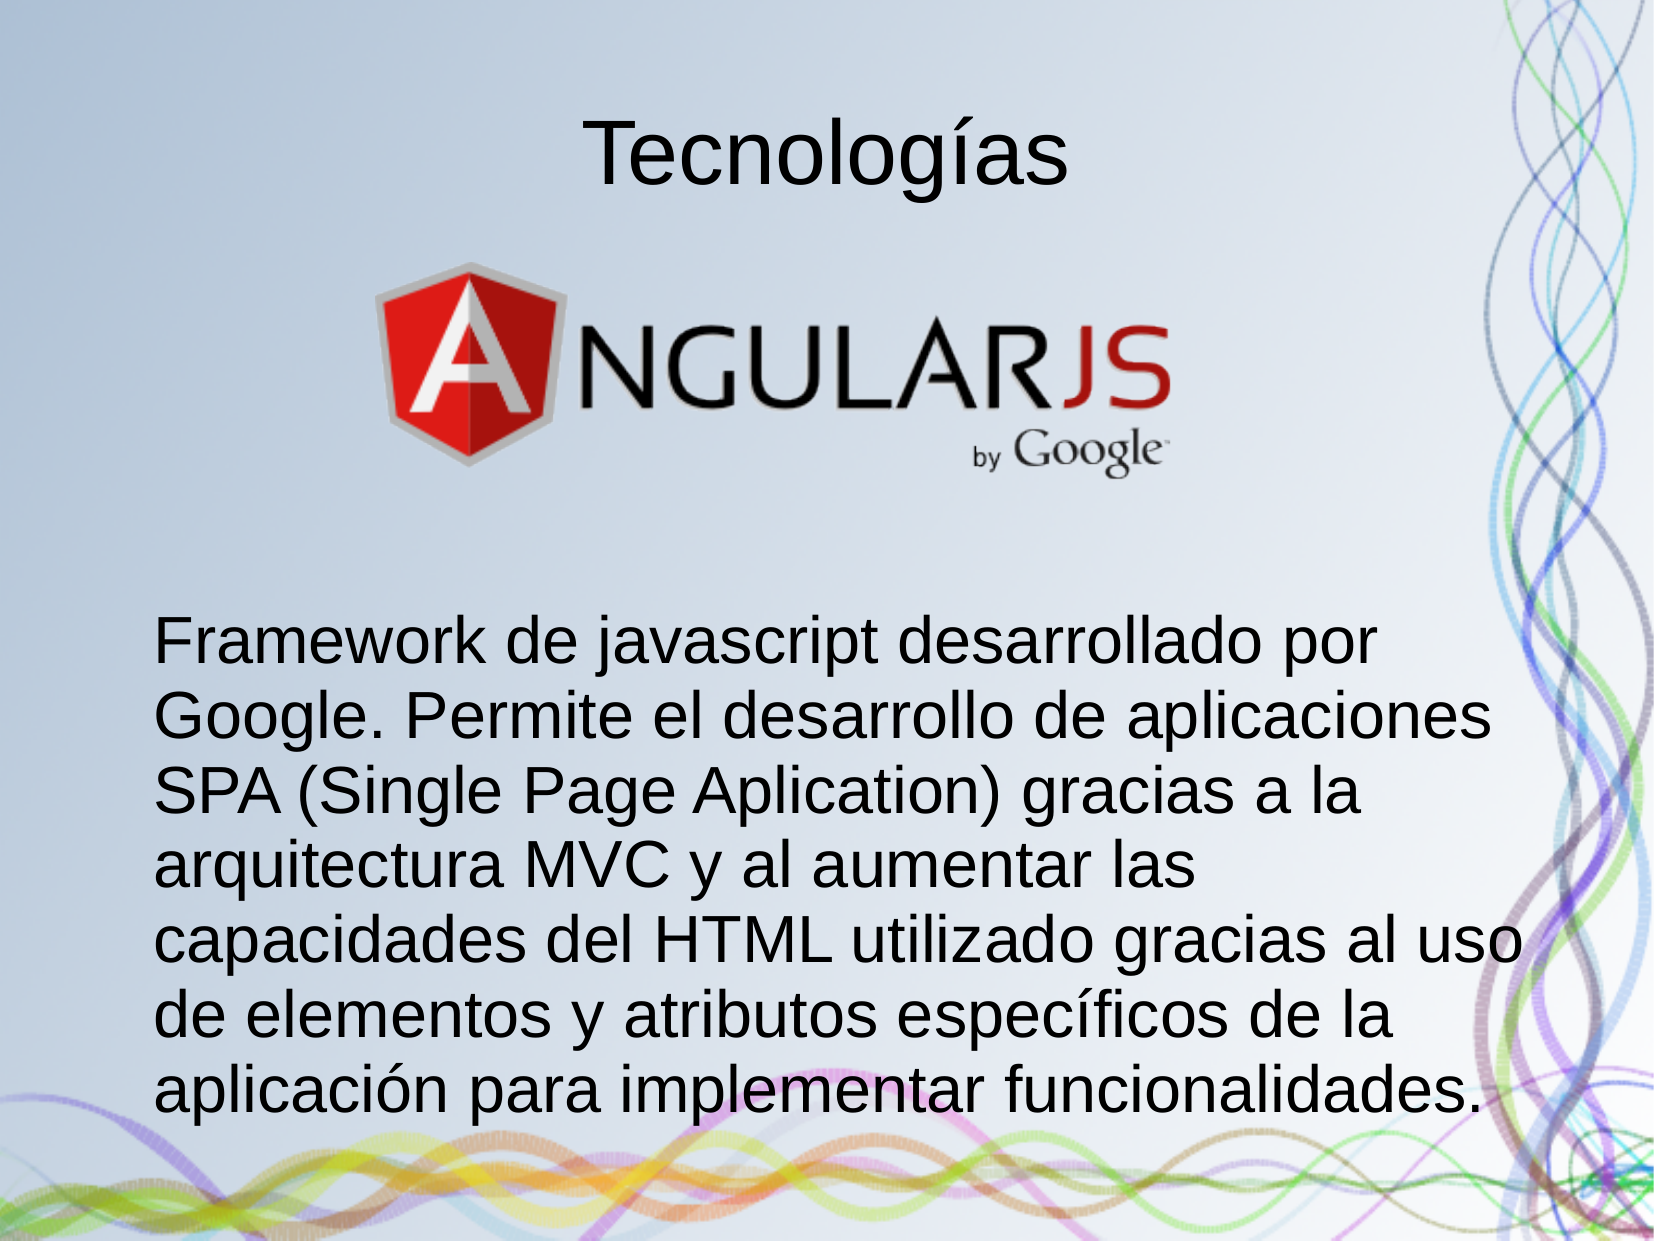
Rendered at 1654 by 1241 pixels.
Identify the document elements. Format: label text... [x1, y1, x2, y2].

title Tecnologías [82, 49, 1571, 257]
picture [0, 0, 1654, 1241]
list Framework de javascript desarrollado por Google. Permite el desarrollo de aplicaciones SPA (Single Page Aplication) gracias a la arquitectura MVC y al aumentar las capacidades del HTML utilizado gracias al uso de elementos y atributos específicos de la aplicación para implementar funcionalidades. [82, 290, 1571, 1010]
